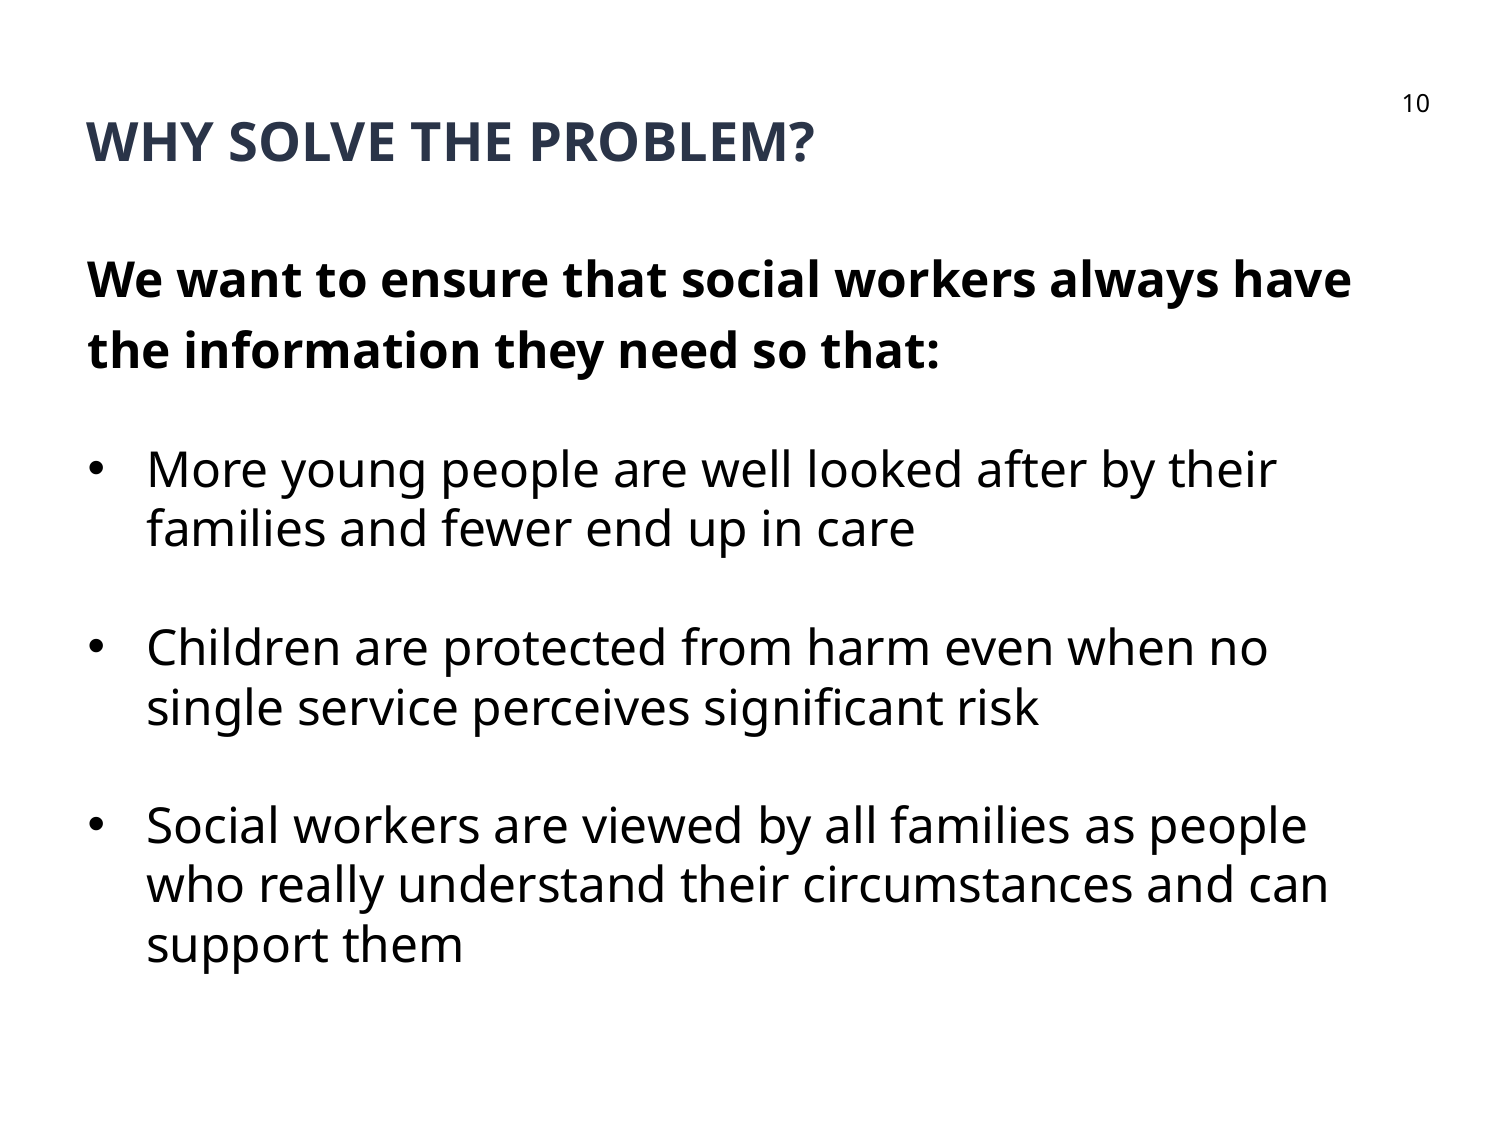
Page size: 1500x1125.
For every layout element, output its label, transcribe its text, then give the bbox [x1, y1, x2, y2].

title WHY SOLVE THE PROBLEM? [86, 54, 1338, 225]
text_box We want to ensure that social workers always have the information they need so that: More young people are well looked after by their families and fewer end up in care Children are protected from harm even when no single service perceives significant risk Social workers are viewed by all families as people who really understand their circumstances and can support them [72, 228, 1431, 988]
slide_number <number> [1388, 87, 1431, 148]
